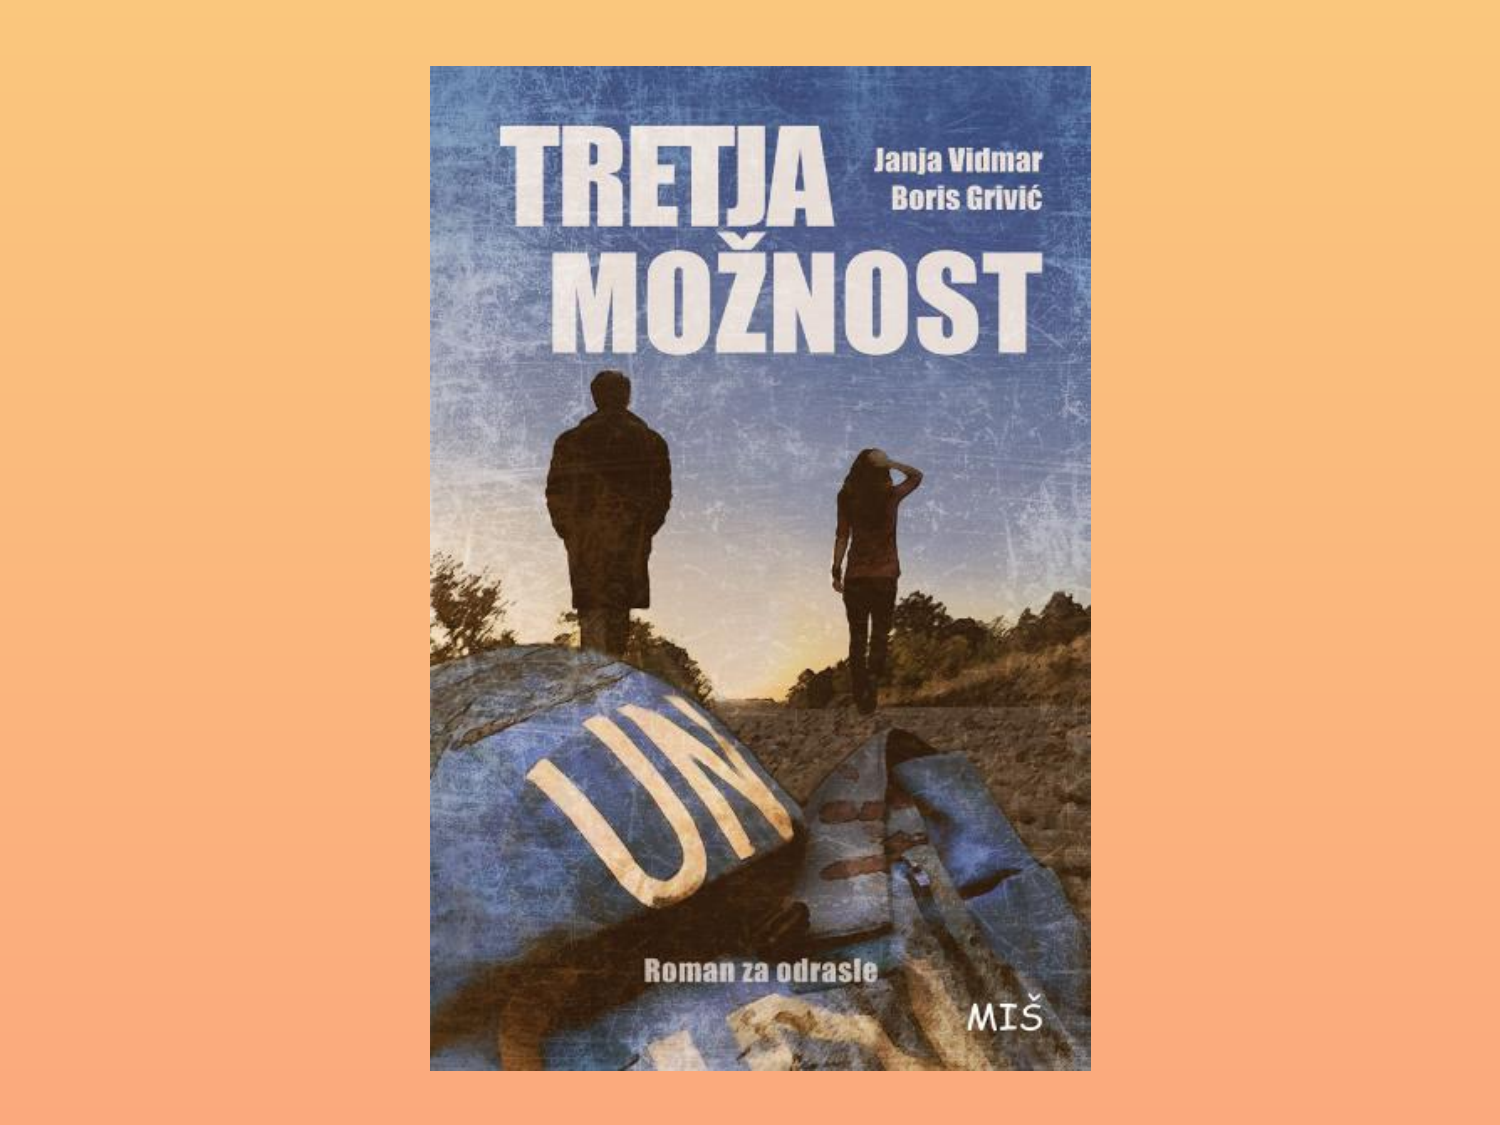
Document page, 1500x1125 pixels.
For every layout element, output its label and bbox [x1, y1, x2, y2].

picture [430, 66, 1091, 1071]
